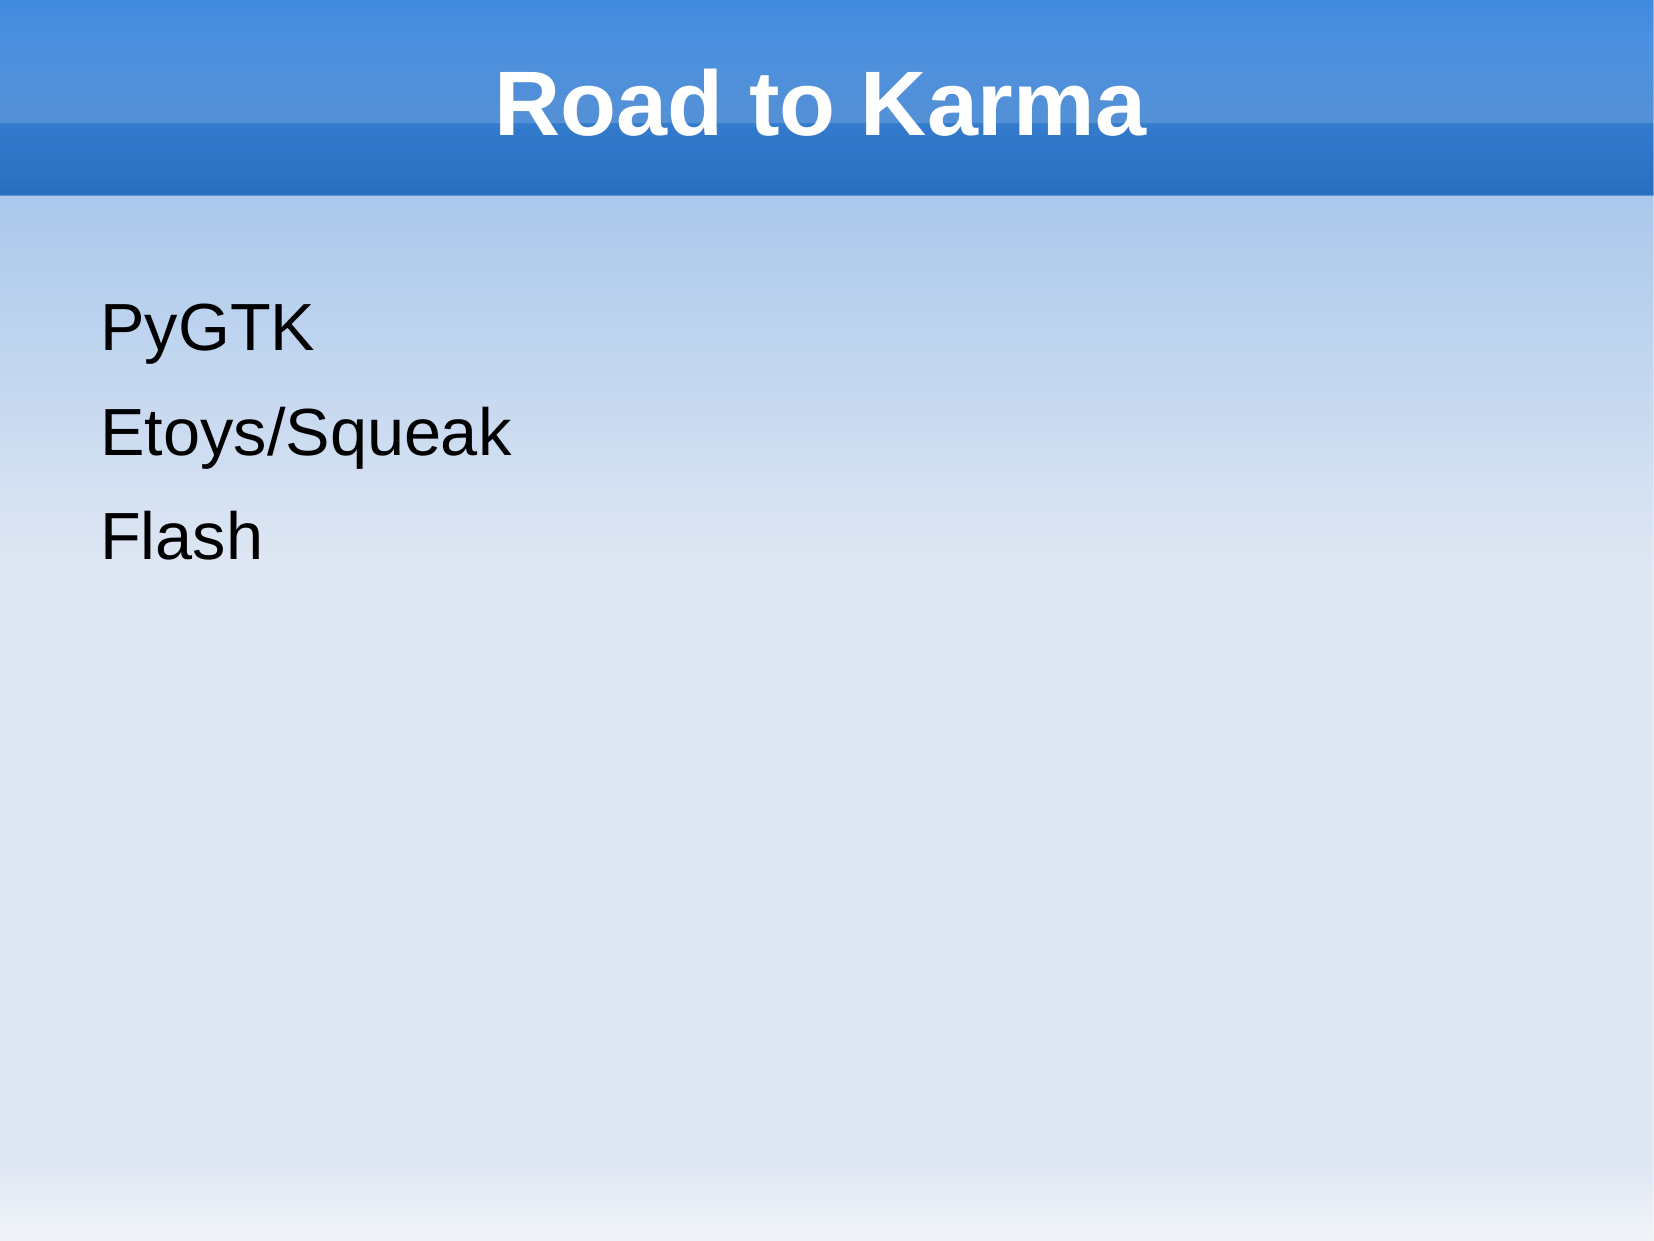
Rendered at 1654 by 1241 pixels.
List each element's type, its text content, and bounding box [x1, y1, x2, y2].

list PyGTK Etoys/Squeak Flash [82, 290, 1571, 1094]
title Road to Karma [76, 7, 1565, 200]
picture [0, 0, 1654, 1241]
